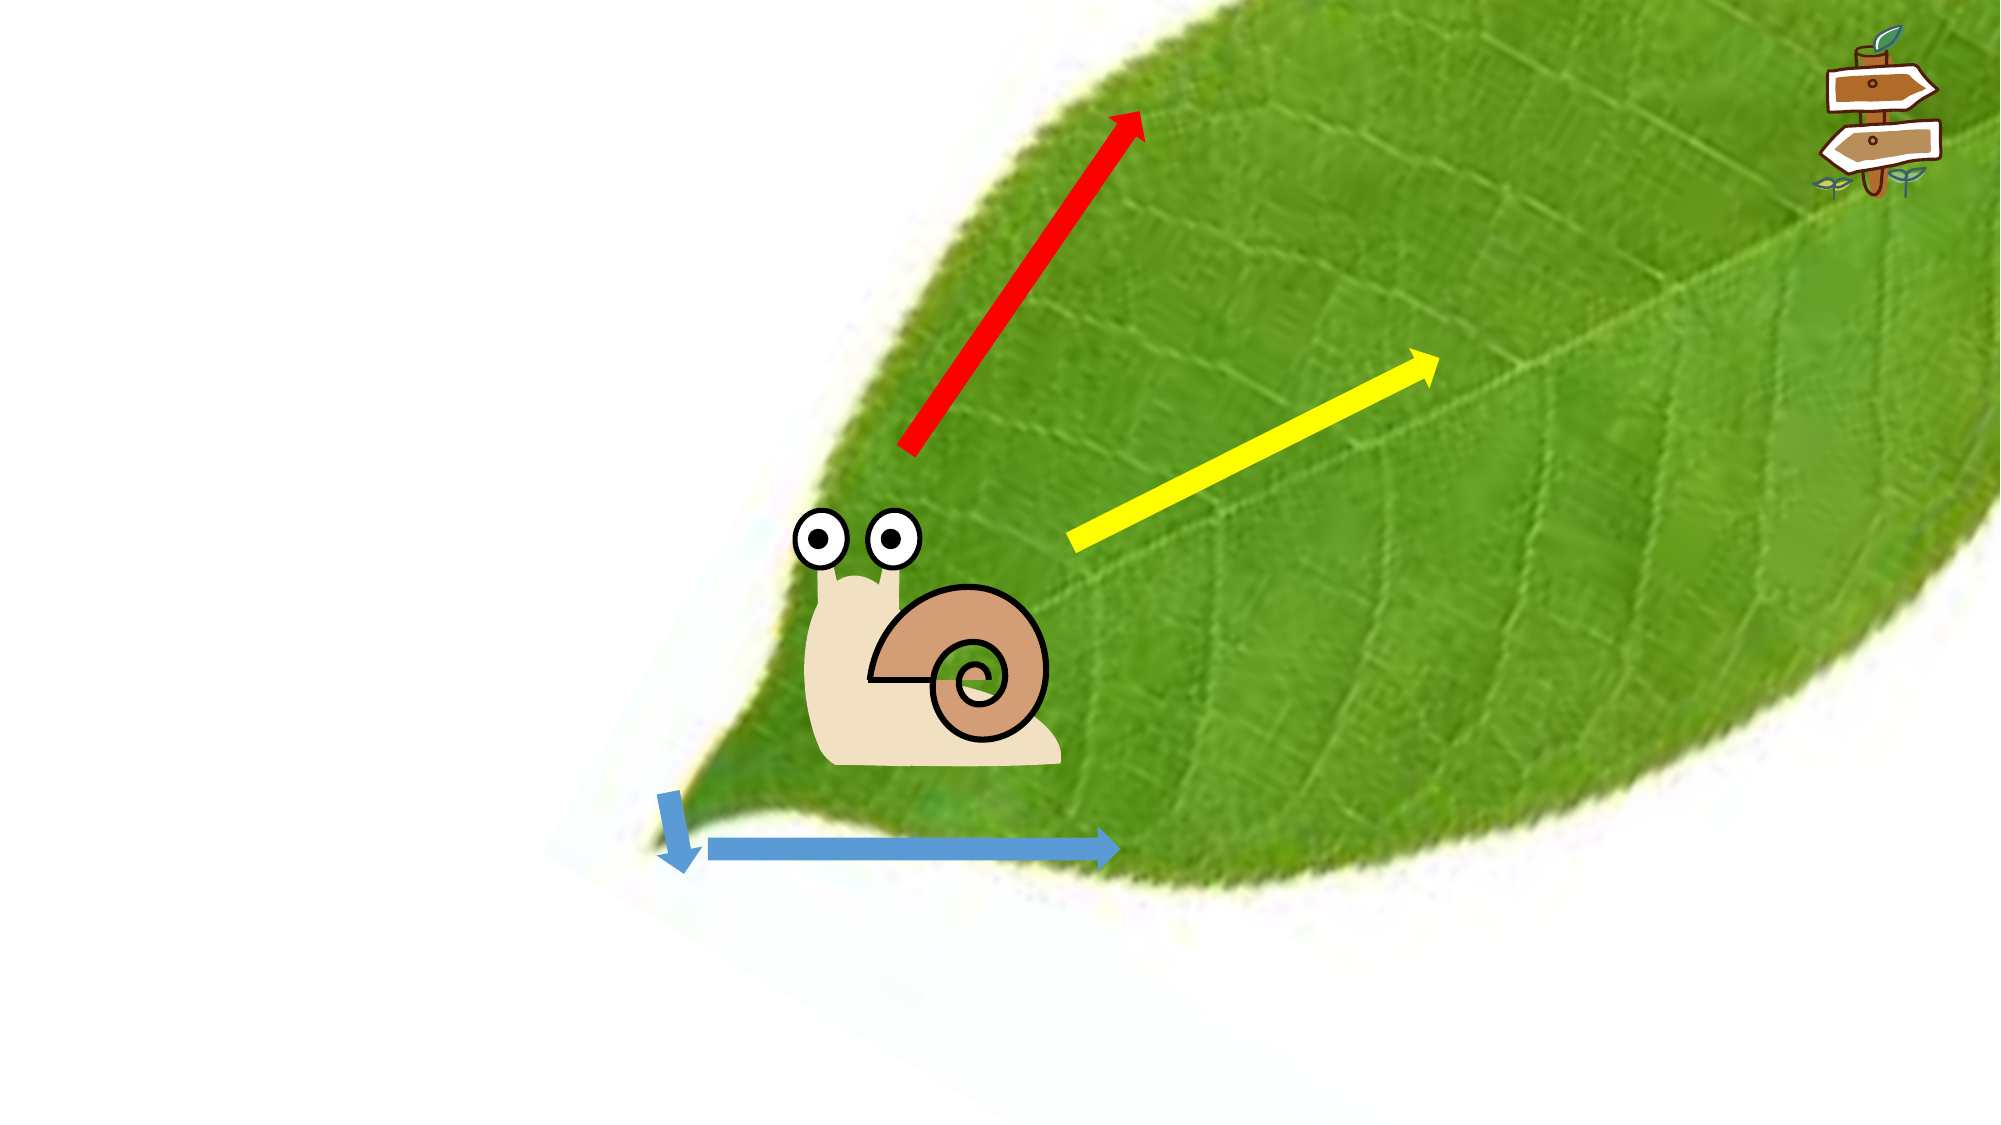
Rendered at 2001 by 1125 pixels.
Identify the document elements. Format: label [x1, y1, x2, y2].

picture [540, 0, 2000, 1125]
text_box [707, 826, 1121, 872]
text_box [1065, 348, 1440, 554]
text_box [656, 790, 703, 874]
text_box [896, 111, 1146, 458]
